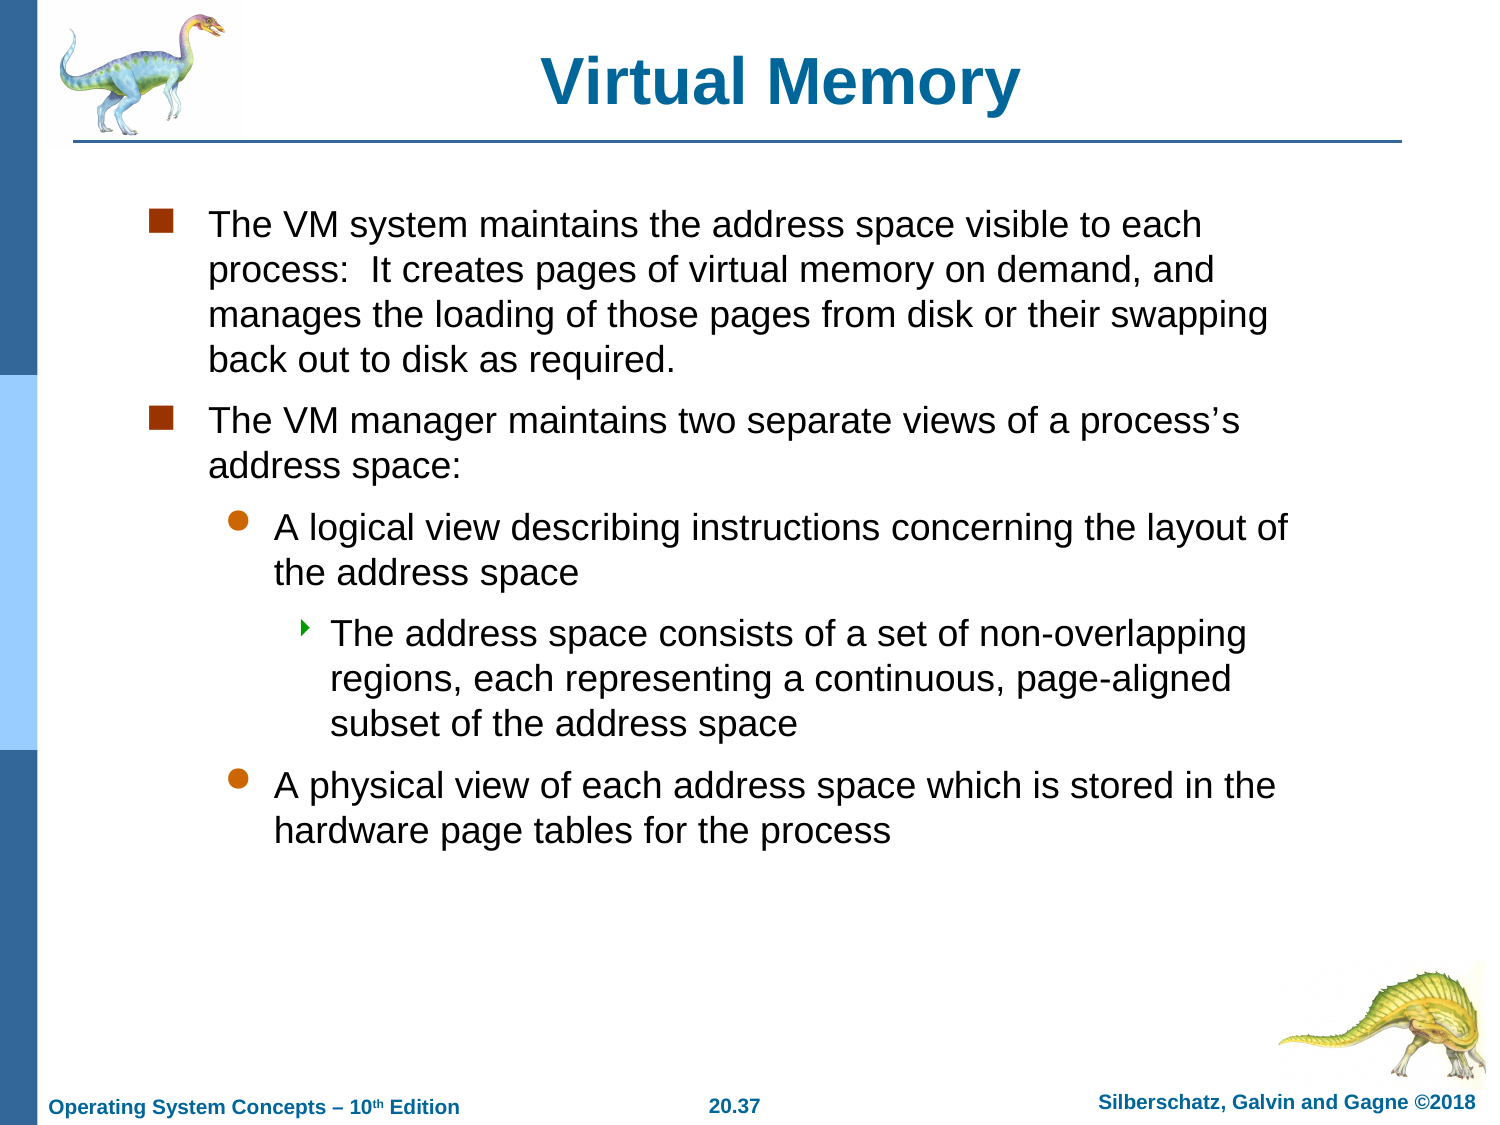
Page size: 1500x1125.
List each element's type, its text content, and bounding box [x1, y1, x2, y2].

title Virtual Memory [137, 31, 1426, 126]
picture [1275, 959, 1486, 1090]
list The VM system maintains the address space visible to each process: It creates pages of virtual memory on demand, and manages the loading of those pages from disk or their swapping back out to disk as required. The VM manager maintains two separate views of a process’s address space: A logical view describing instructions concerning the layout of the address space The address space consists of a set of non-overlapping regions, each representing a continuous, page-aligned subset of the address space A physical view of each address space which is stored in the hardware page tables for the process [136, 192, 1322, 1040]
picture [1415, 1094, 1423, 1099]
picture [46, 0, 243, 149]
